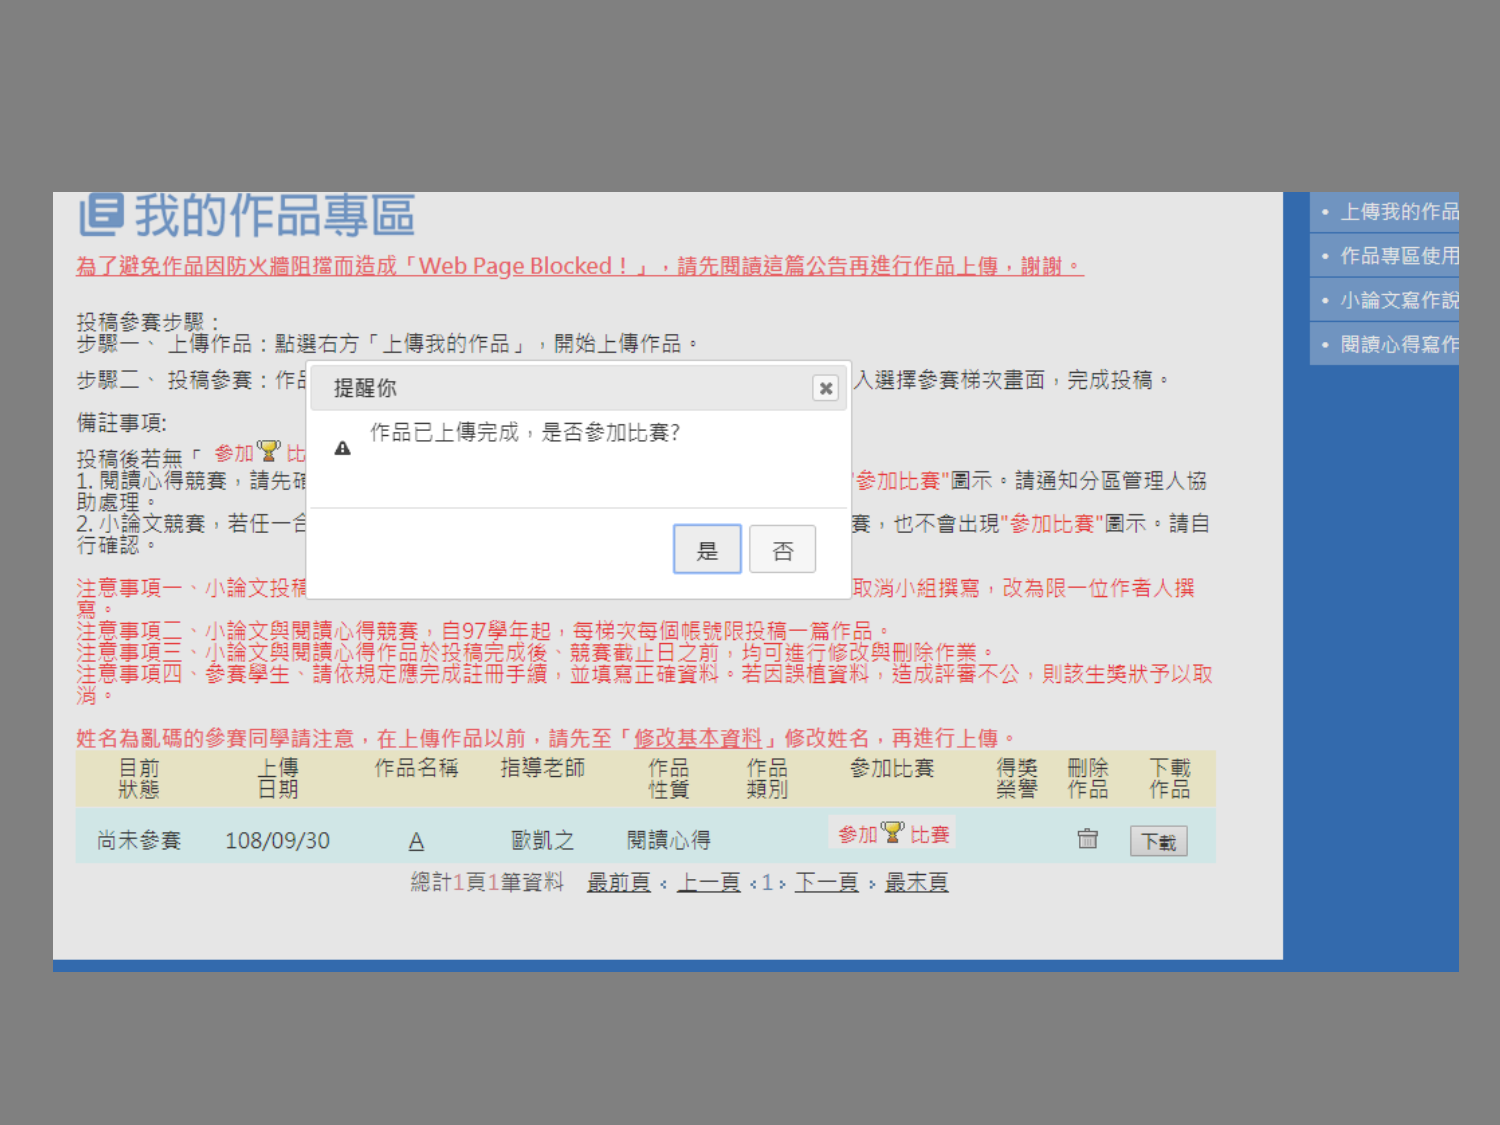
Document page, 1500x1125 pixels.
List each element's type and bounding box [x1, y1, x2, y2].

picture [53, 192, 1459, 972]
